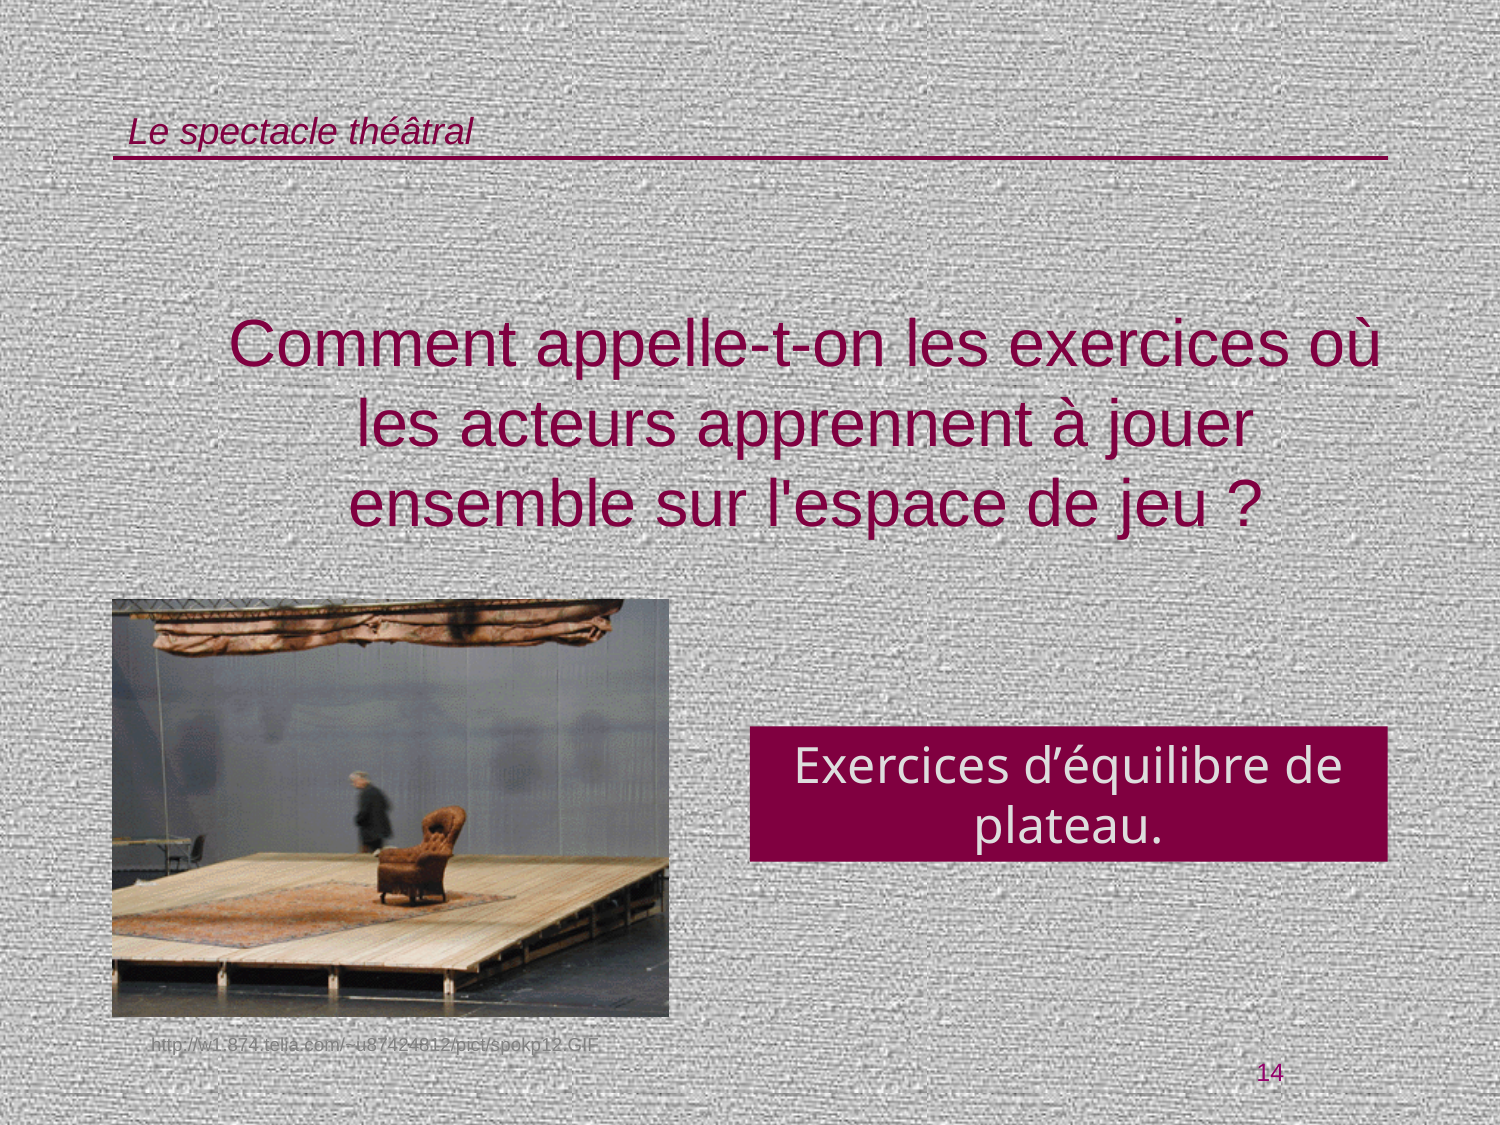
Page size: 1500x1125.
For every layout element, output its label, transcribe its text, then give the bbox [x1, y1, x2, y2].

text_box Exercices d’équilibre de plateau. [749, 726, 1388, 862]
picture [0, 0, 1500, 1125]
text_box Comment appelle-t-on les exercices où les acteurs apprennent à jouer ensemble sur l'espace de jeu ? [212, 291, 1401, 548]
text_box http://w1.874.telia.com/~u87424812/pict/spokp12.GIF [136, 1025, 614, 1063]
